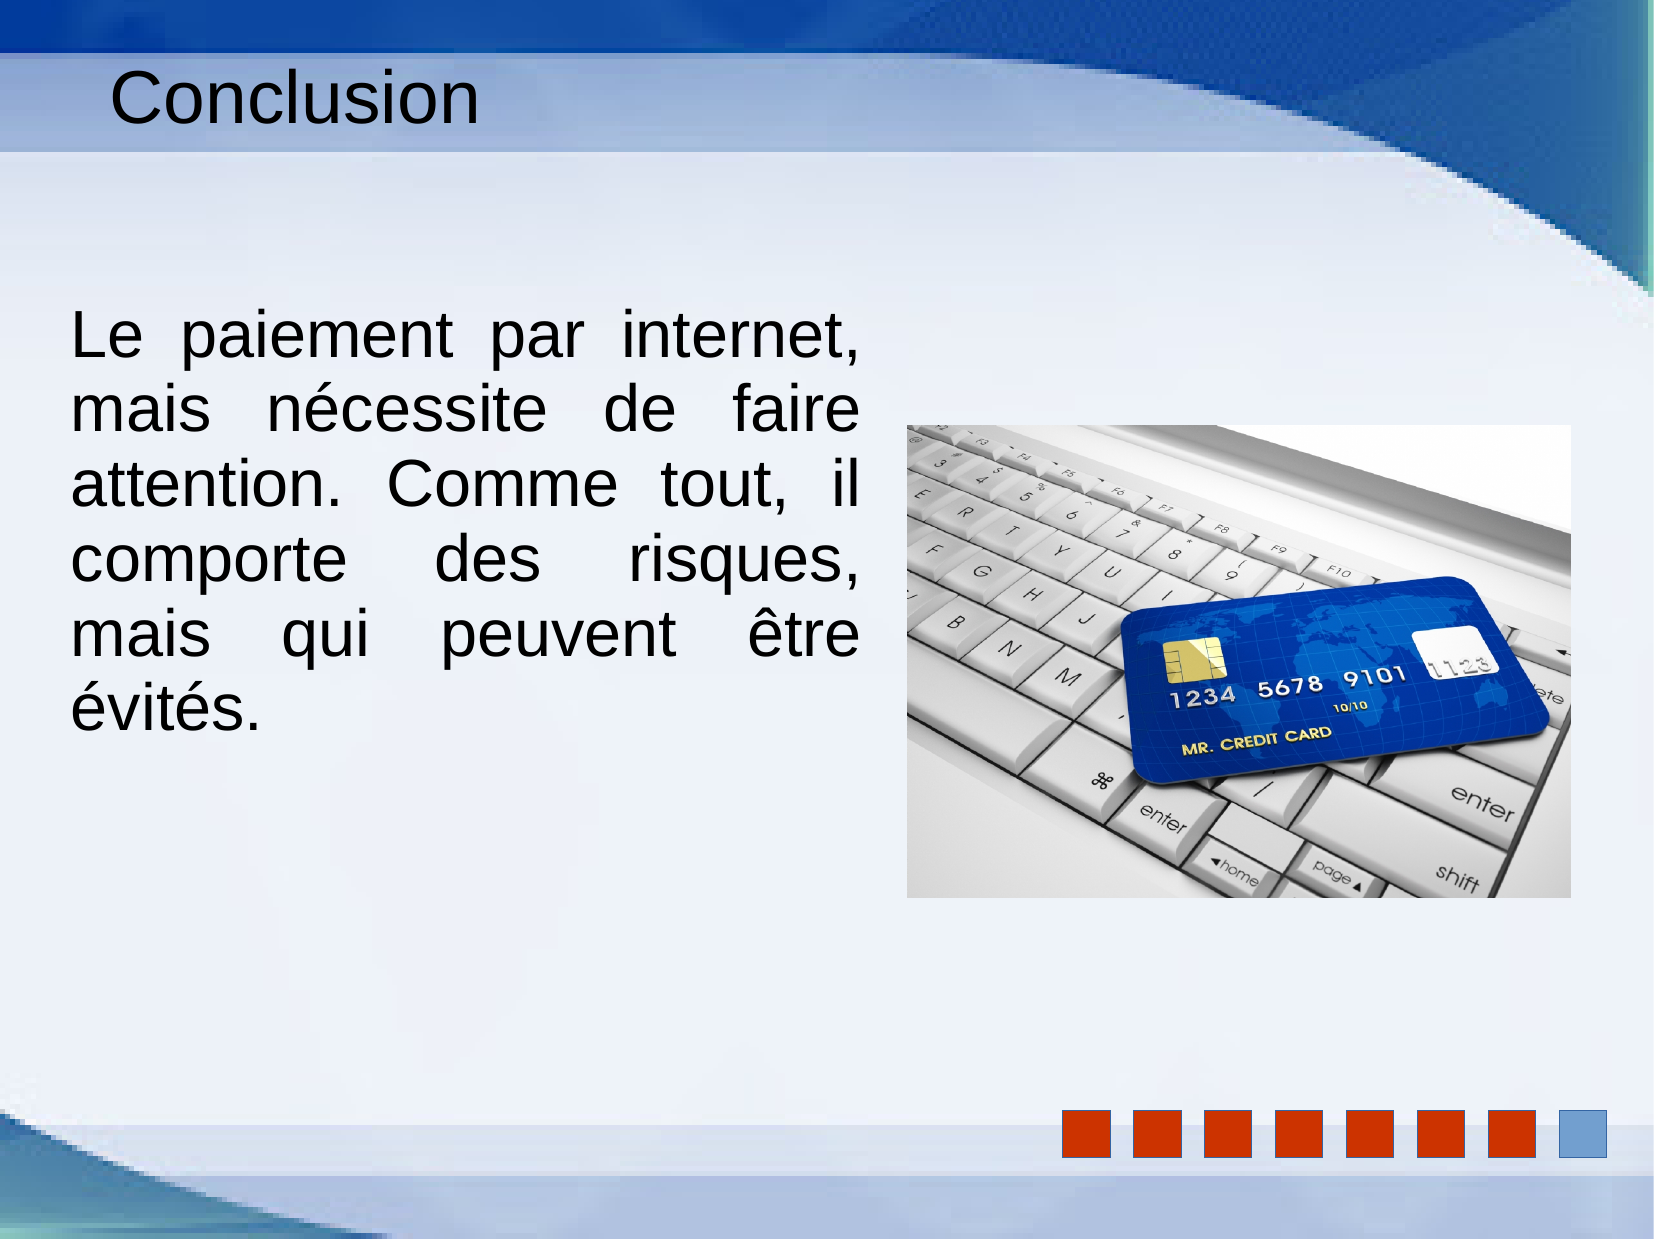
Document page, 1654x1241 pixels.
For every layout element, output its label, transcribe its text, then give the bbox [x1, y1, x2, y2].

text_box [1133, 1110, 1182, 1158]
text_box [1417, 1110, 1465, 1158]
text_box [1488, 1110, 1536, 1158]
list Le paiement par internet, mais nécessite de faire attention. Comme tout, il comporte des risques, mais qui peuvent être évités. [0, 296, 863, 1016]
title Conclusion [0, 0, 1040, 201]
text_box [1062, 1110, 1111, 1158]
text_box [1204, 1110, 1252, 1158]
picture [0, 0, 1654, 1239]
text_box [1559, 1110, 1607, 1158]
text_box [1346, 1110, 1394, 1158]
text_box [1275, 1110, 1323, 1158]
